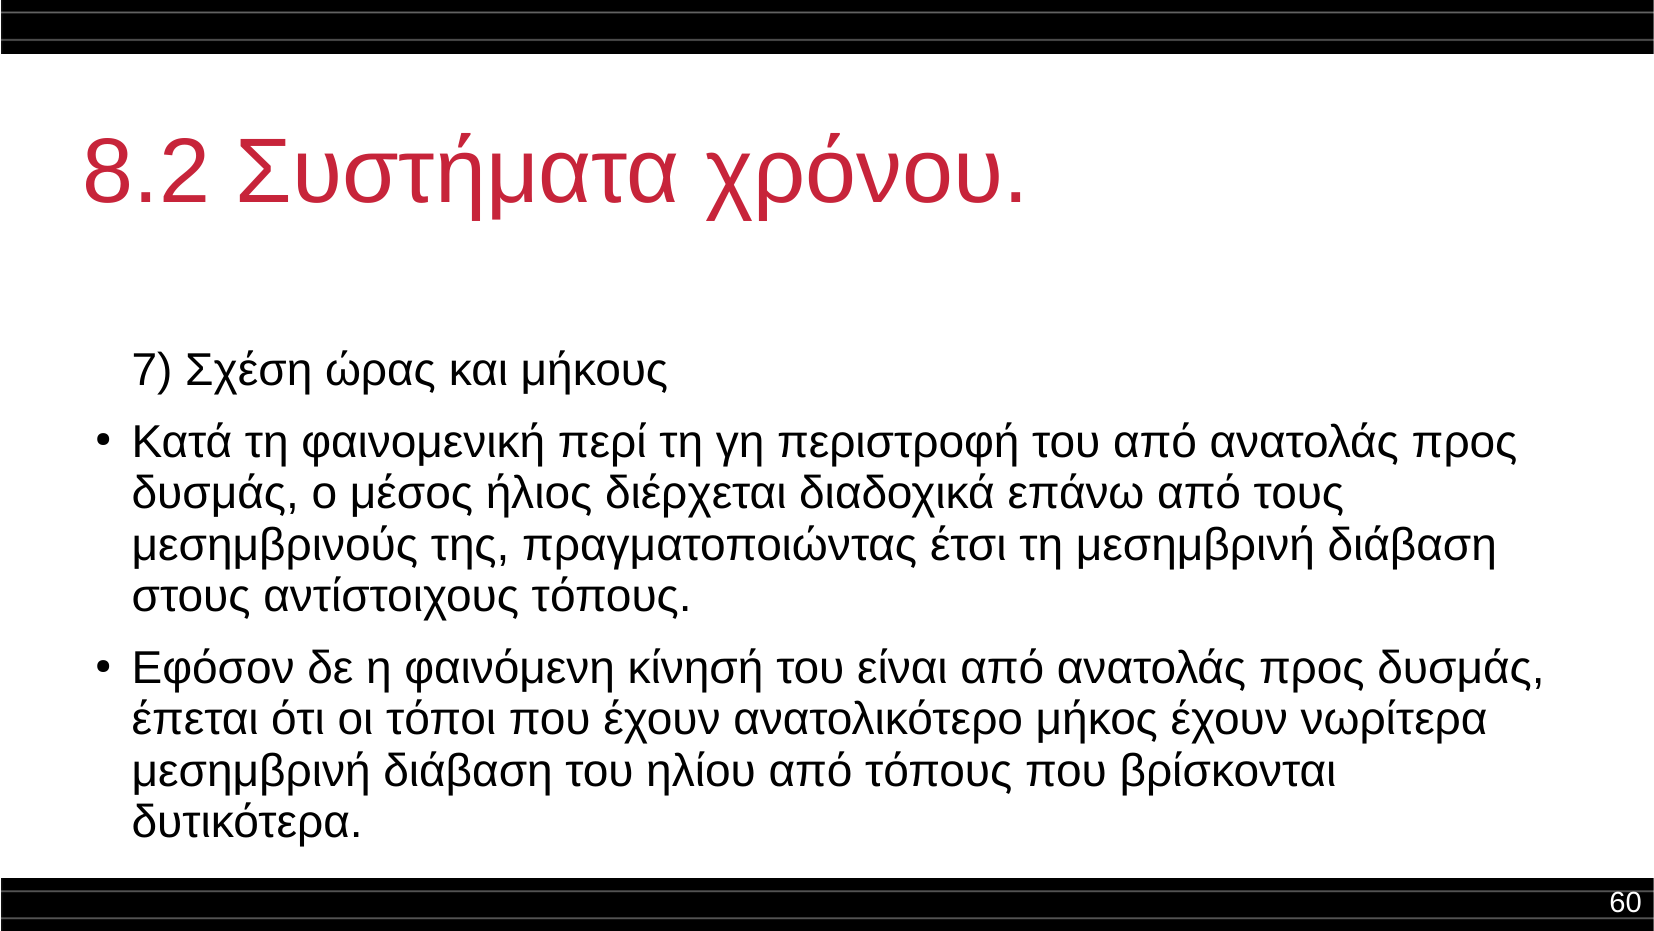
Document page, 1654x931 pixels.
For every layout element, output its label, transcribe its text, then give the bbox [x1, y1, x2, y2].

list 7) Σχέση ώρας και μήκους Κατά τη φαινομενική περί τη γη περιστροφή του από ανατολάς προς δυσμάς, ο μέσος ήλιος διέρχεται διαδοχικά επάνω από τους μεσημβρινούς της, πραγματοποιώντας έτσι τη μεσημβρινή διάβαση στους αντίστοιχους τόπους. Εφόσον δε η φαινόμενη κίνησή του είναι από ανατολάς προς δυσμάς, έπεται ότι οι τόποι που έχουν ανατολικότερο μήκος έχουν νωρίτερα μεσημβρινή διάβαση του ηλίου από τόπους που βρίσκονται δυτικότερα. [82, 271, 1571, 851]
picture [1, 878, 1654, 931]
picture [1, 0, 1654, 54]
title 8.2 Συστήματα χρόνου. [82, 92, 1571, 249]
